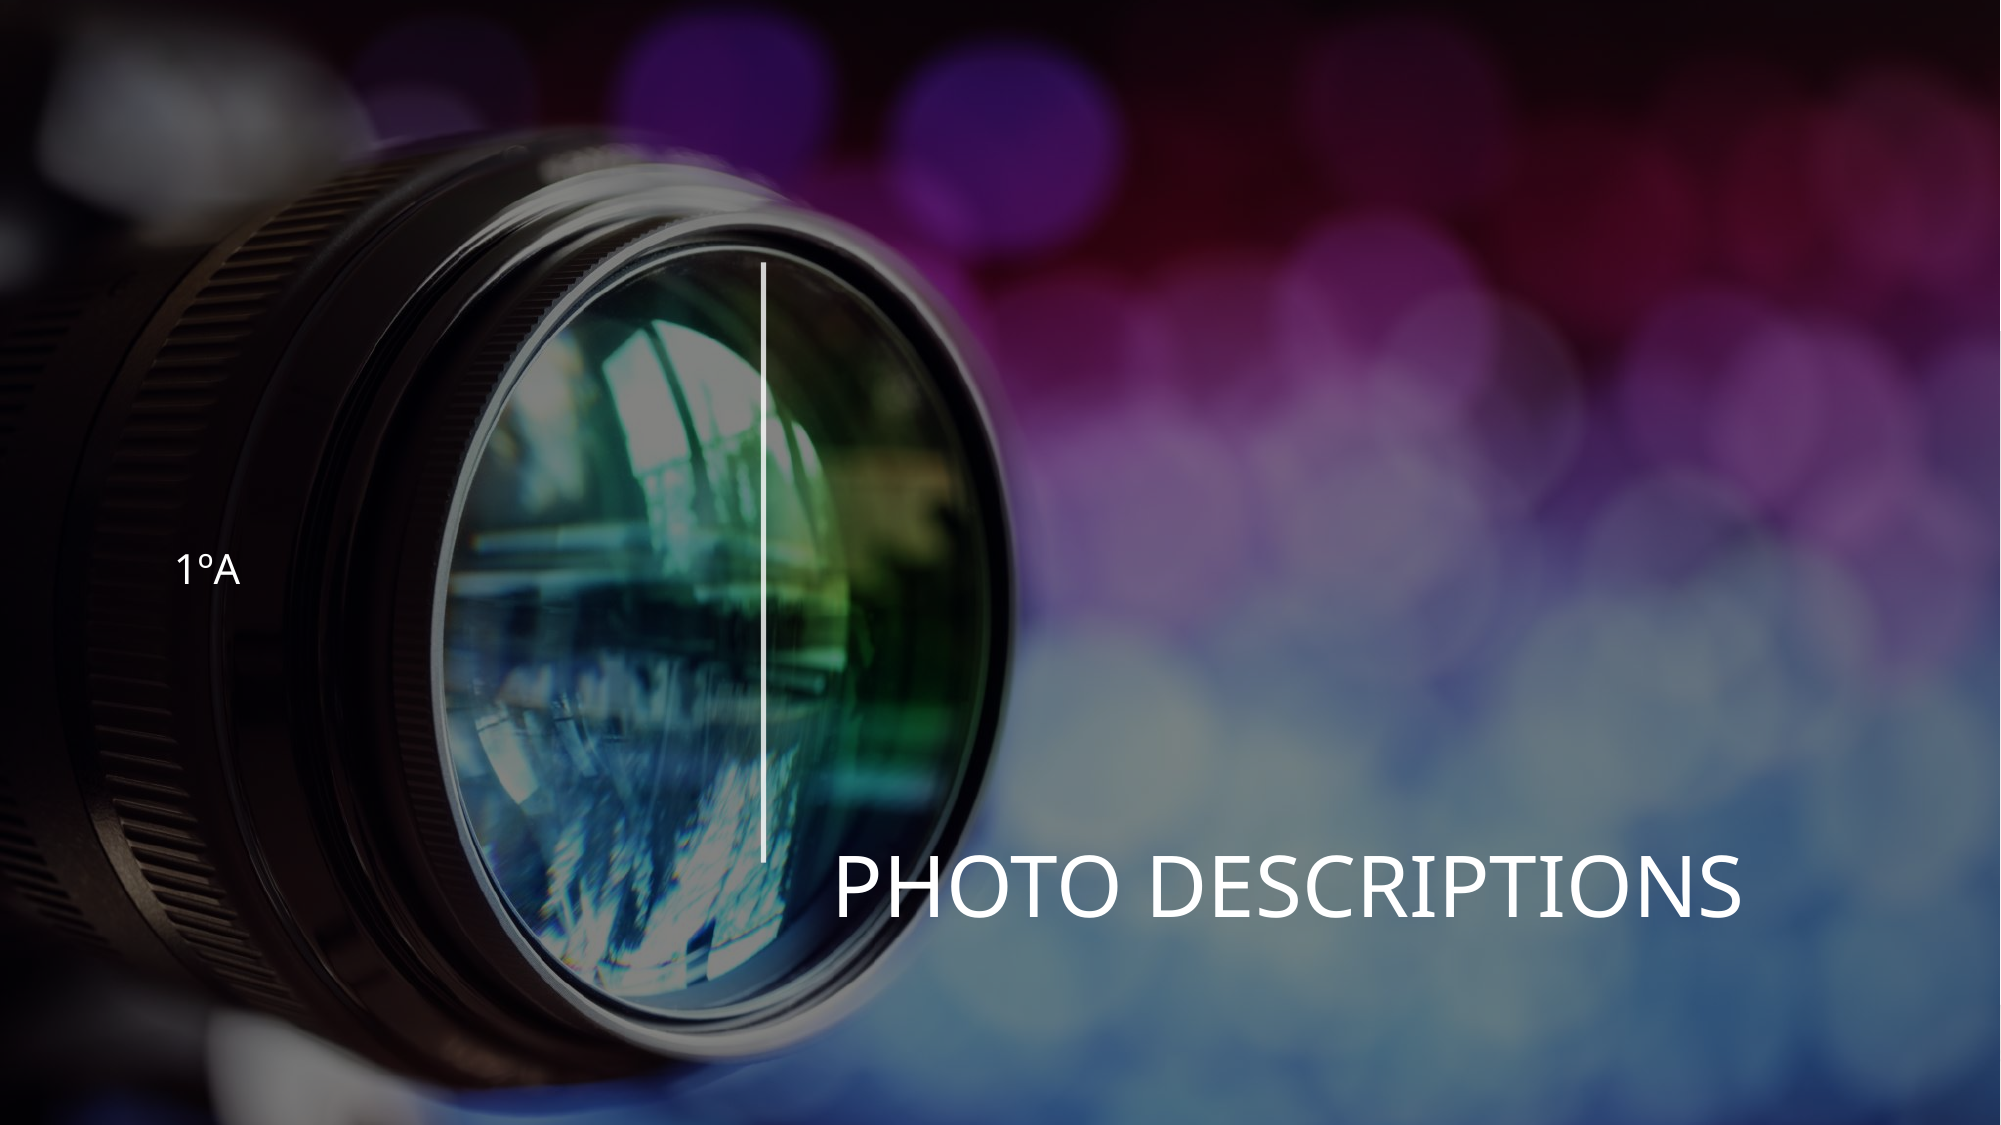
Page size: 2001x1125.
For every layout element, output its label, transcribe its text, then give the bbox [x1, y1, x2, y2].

picture [0, 0, 2000, 1125]
subtitle 1ºA [158, 163, 711, 962]
title PHOTO DESCRIPTIONS [816, 162, 1842, 963]
